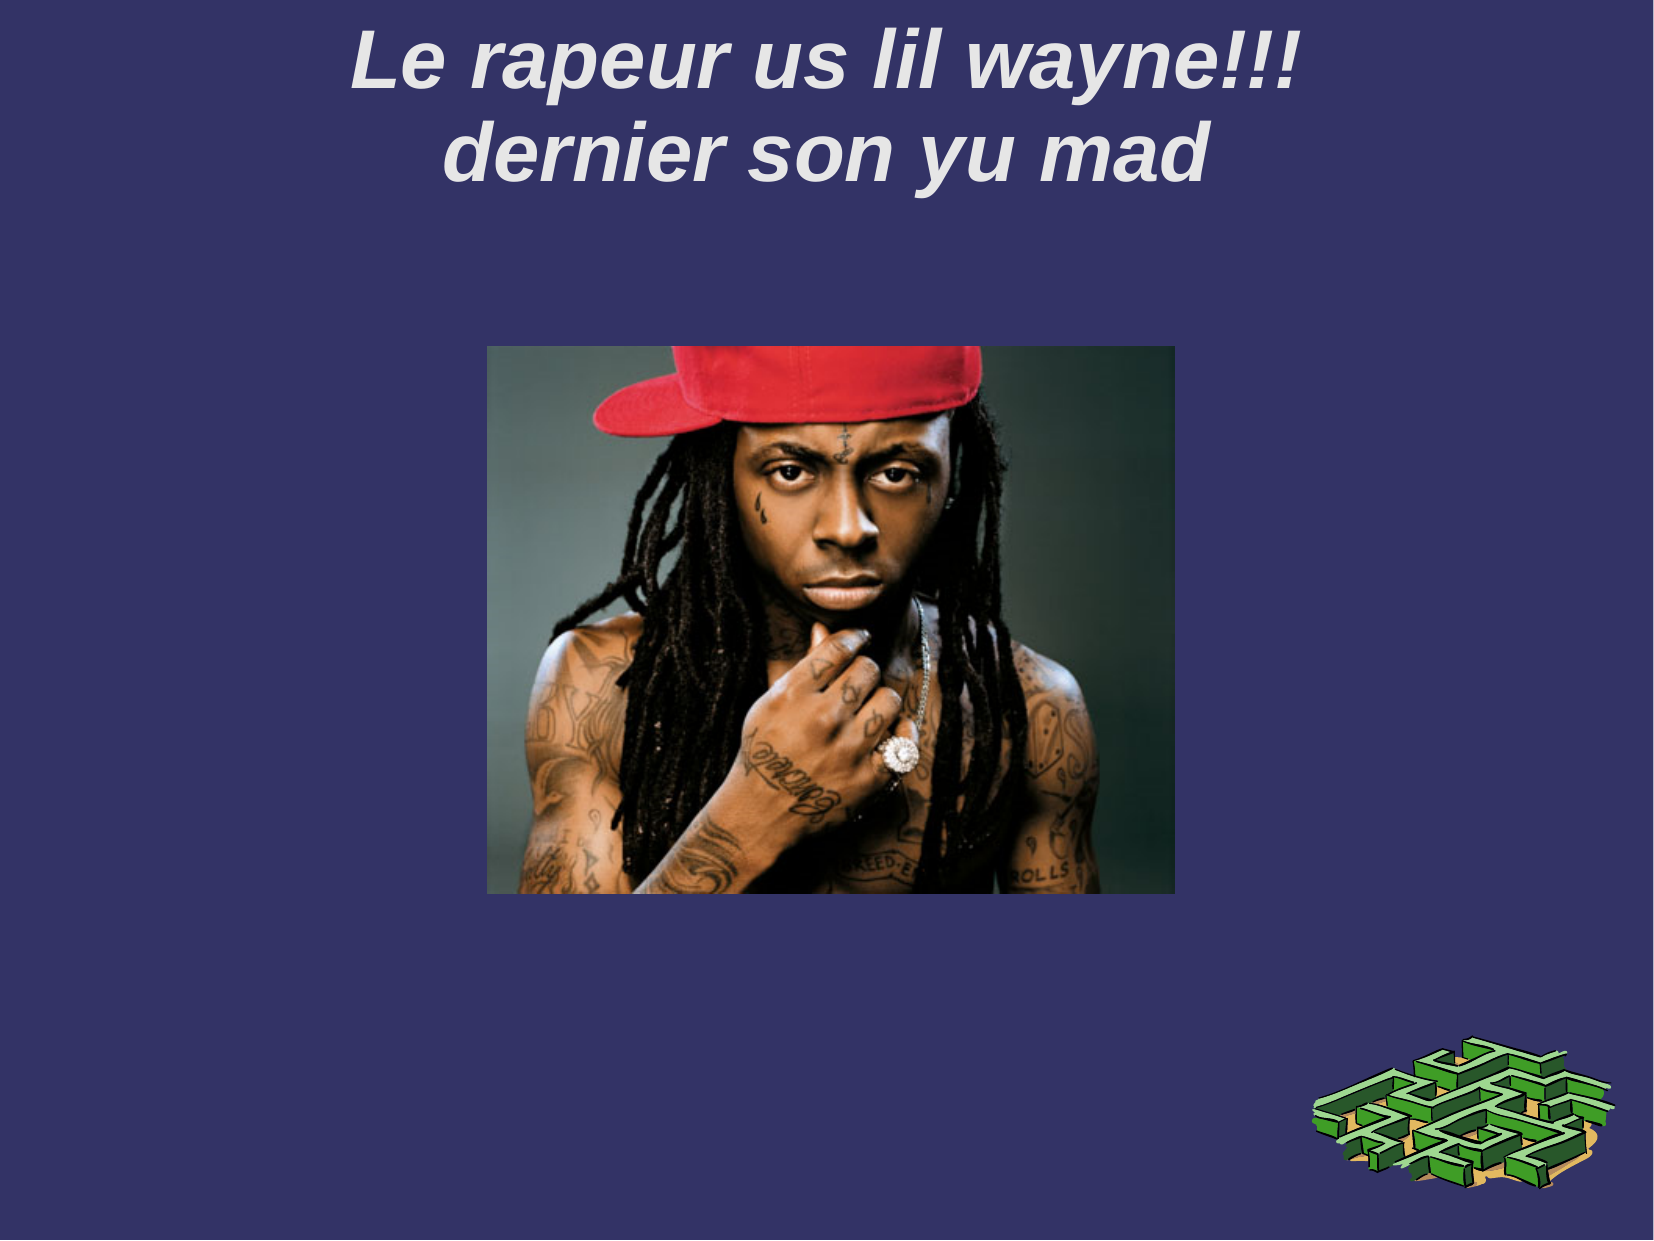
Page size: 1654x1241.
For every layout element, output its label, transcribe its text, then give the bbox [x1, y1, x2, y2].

picture [487, 346, 1175, 894]
title Le rapeur us lil wayne!!! dernier son yu mad [82, 13, 1571, 293]
